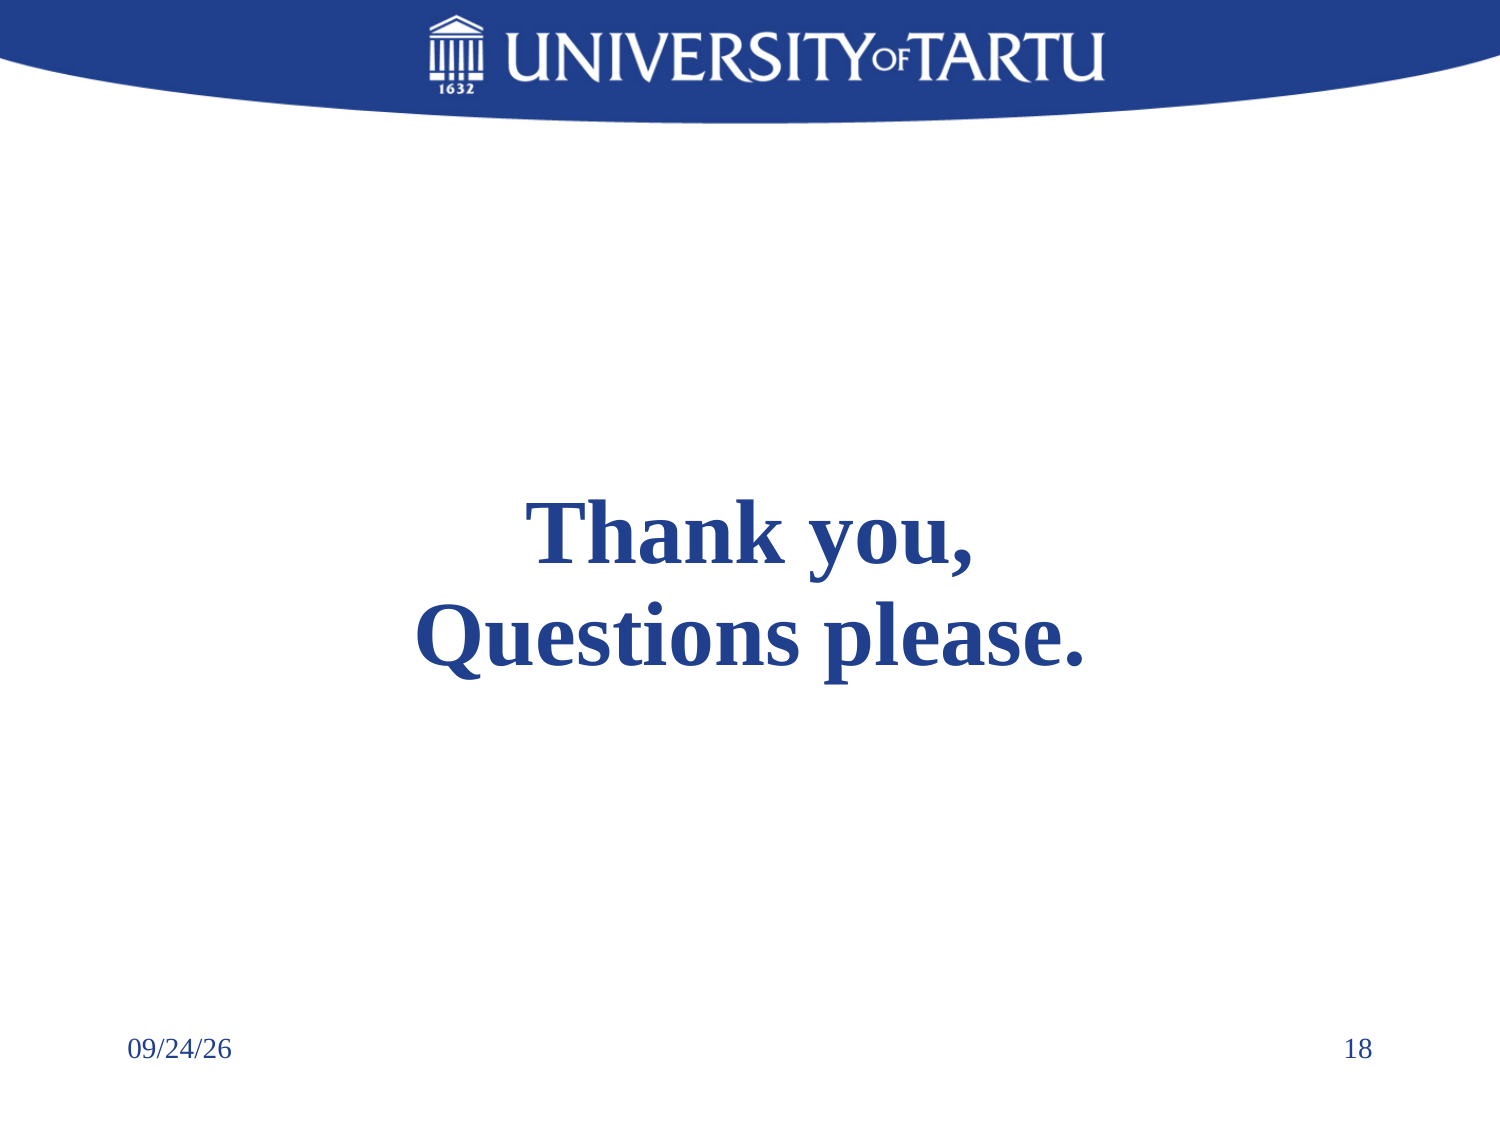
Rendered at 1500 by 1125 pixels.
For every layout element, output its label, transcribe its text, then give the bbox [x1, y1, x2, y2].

picture [0, 0, 1500, 1125]
title Thank you, Questions please. [112, 481, 1388, 685]
